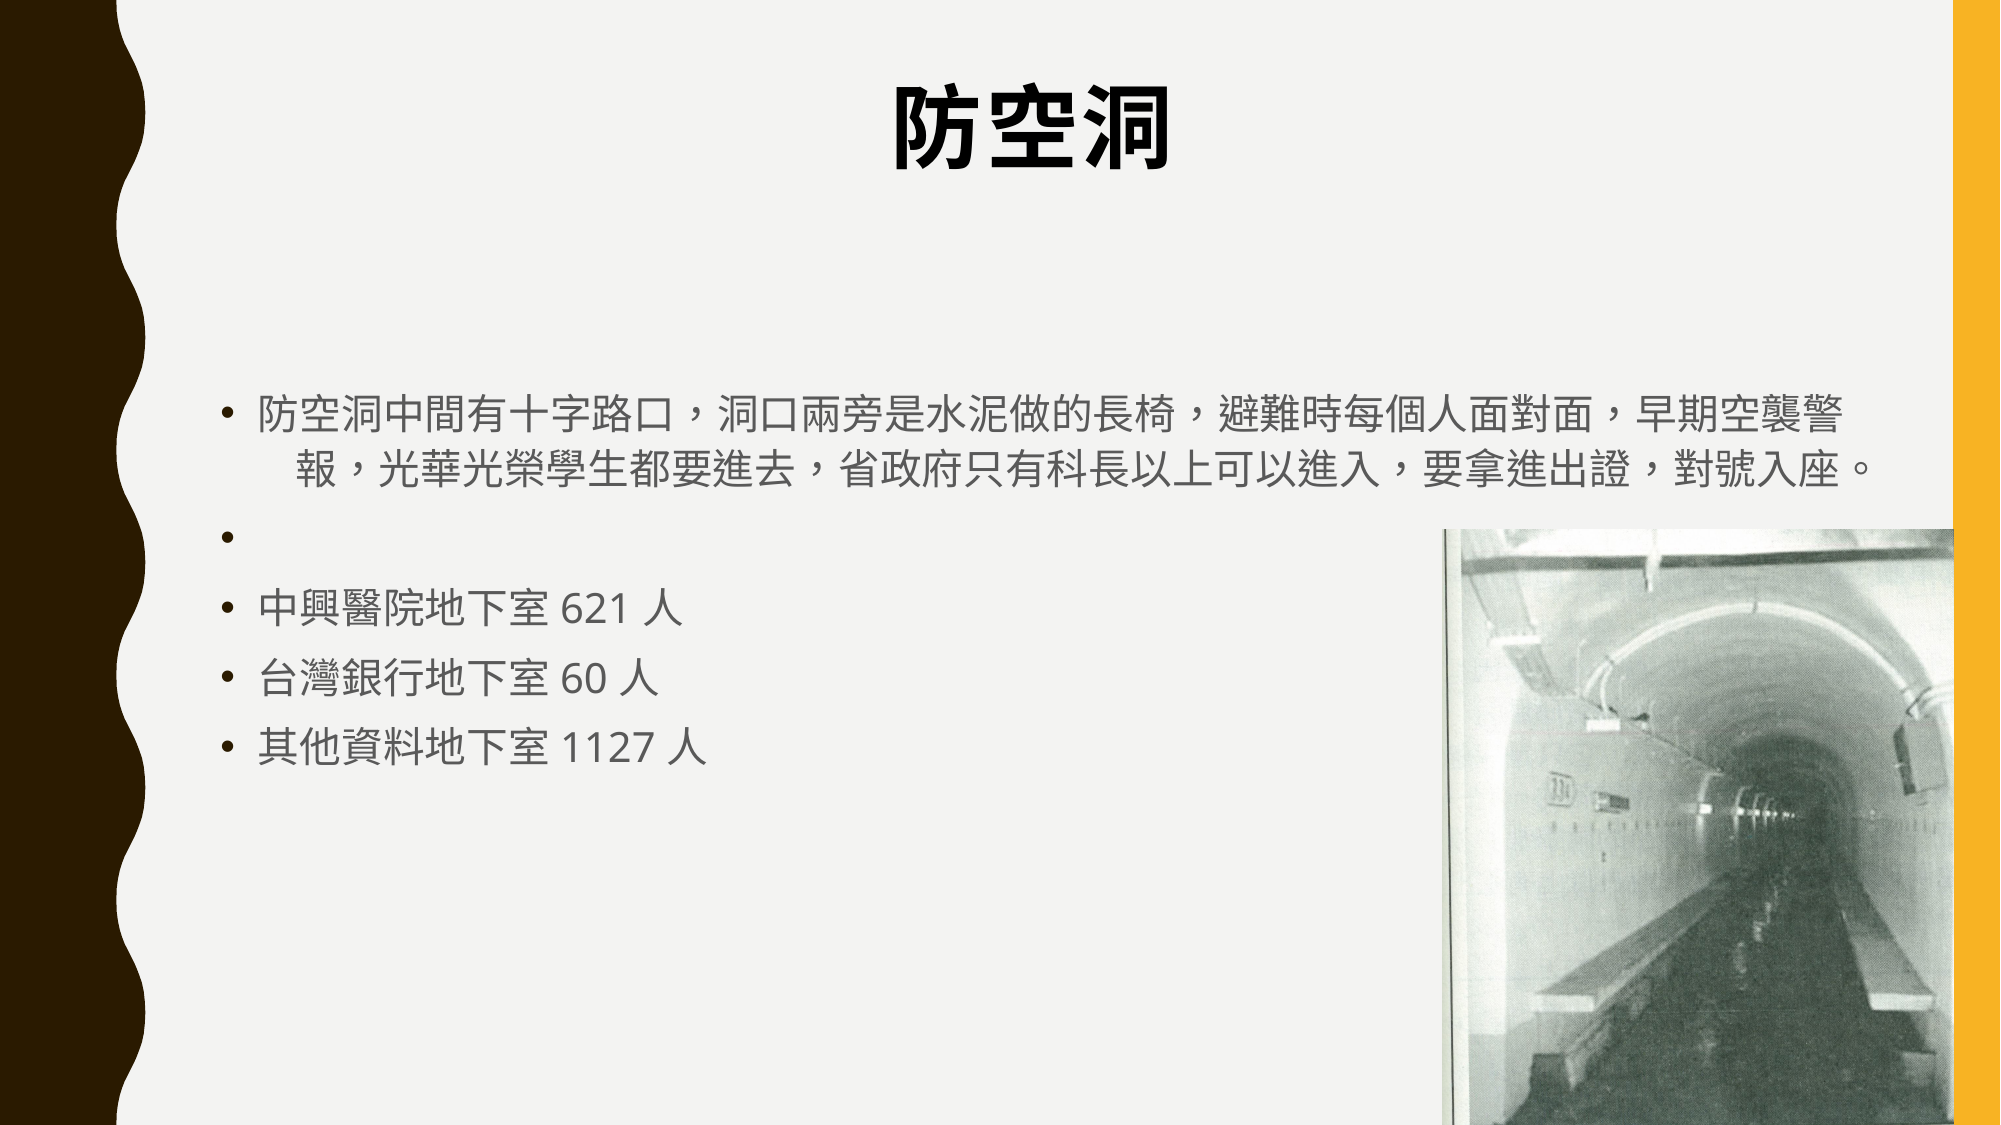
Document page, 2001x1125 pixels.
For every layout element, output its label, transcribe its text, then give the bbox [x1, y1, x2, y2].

list 防空洞中間有十字路口，洞口兩旁是水泥做的長椅，避難時每個人面對面，早期空襲警報，光華光榮學生都要進去，省政府只有科長以上可以進入，要拿進出證，對號入座。 中興醫院地下室621人 台灣銀行地下室60人 其他資料地下室1127人 [205, 375, 1876, 965]
picture [1442, 529, 1954, 1125]
title 防空洞 [205, 62, 1876, 308]
